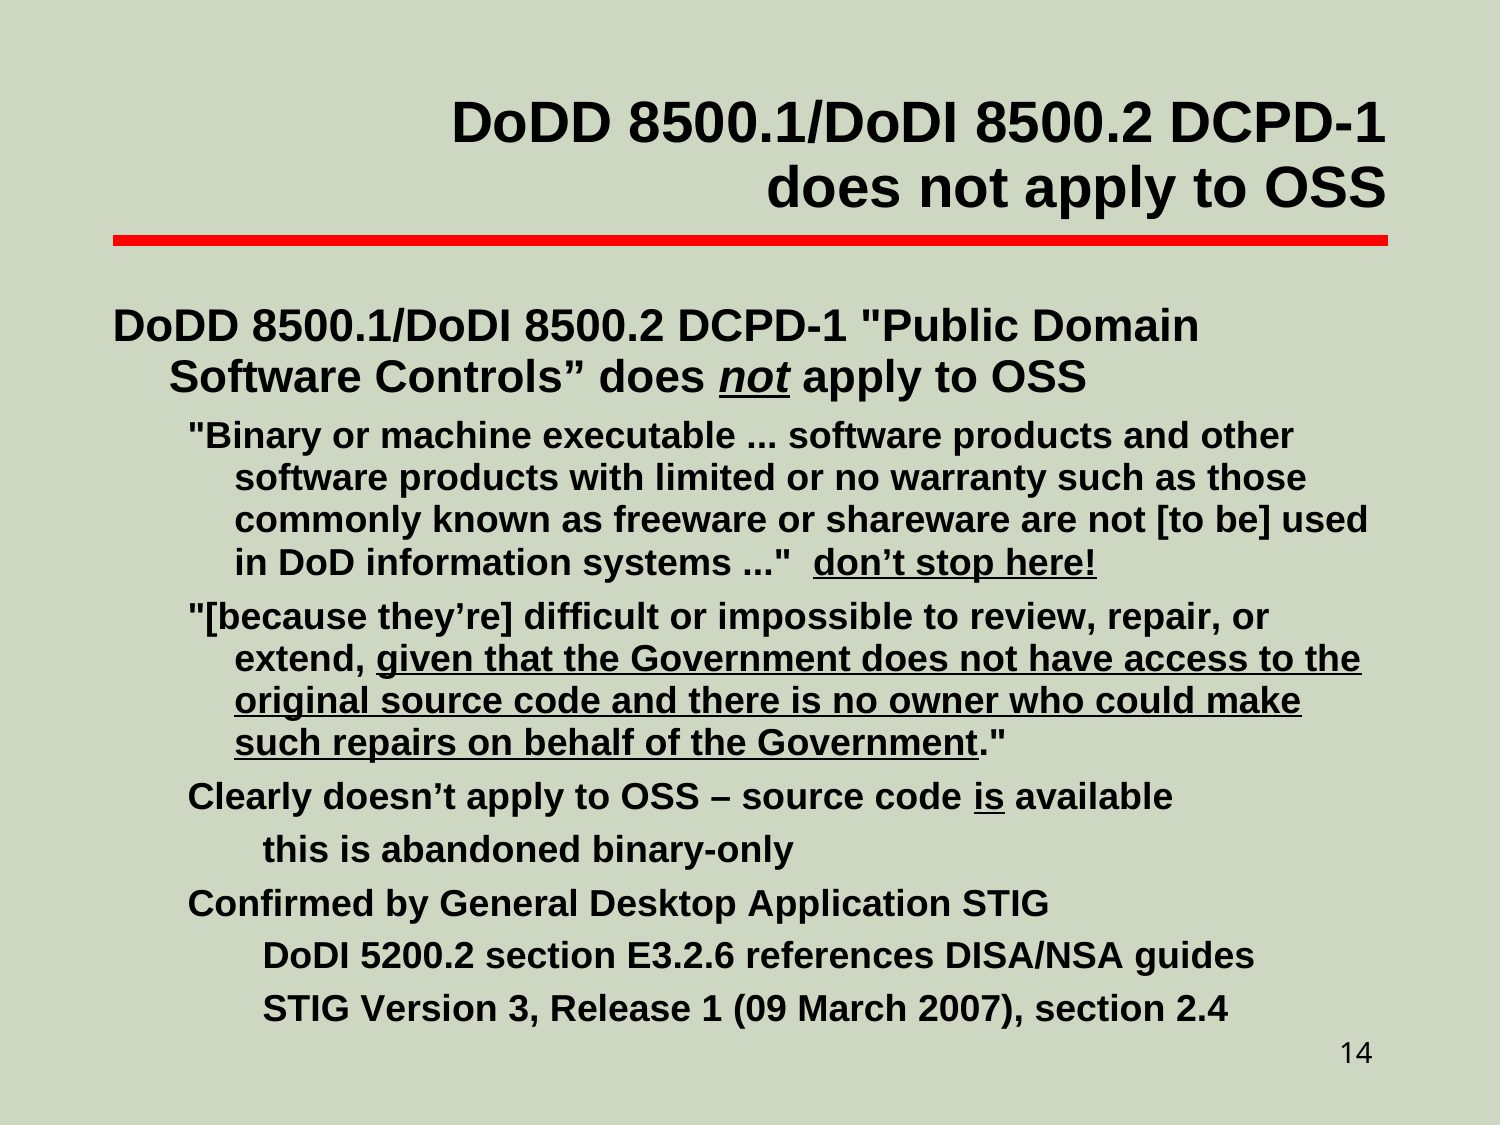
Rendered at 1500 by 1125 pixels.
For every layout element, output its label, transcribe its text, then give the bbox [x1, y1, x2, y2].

title DoDD 8500.1/DoDI 8500.2 DCPD-1 does not apply to OSS [337, 89, 1388, 220]
list DoDD 8500.1/DoDI 8500.2 DCPD-1 "Public Domain Software Controls” does not apply to OSS "Binary or machine executable ... software products and other software products with limited or no warranty such as those commonly known as freeware or shareware are not [to be] used in DoD information systems ..." don’t stop here! "[because they’re] difficult or impossible to review, repair, or extend, given that the Government does not have access to the original source code and there is no owner who could make such repairs on behalf of the Government." Clearly doesn’t apply to OSS – source code is available this is abandoned binary-only Confirmed by General Desktop Application STIG DoDI 5200.2 section E3.2.6 references DISA/NSA guides STIG Version 3, Release 1 (09 March 2007), section 2.4 [112, 299, 1388, 1084]
